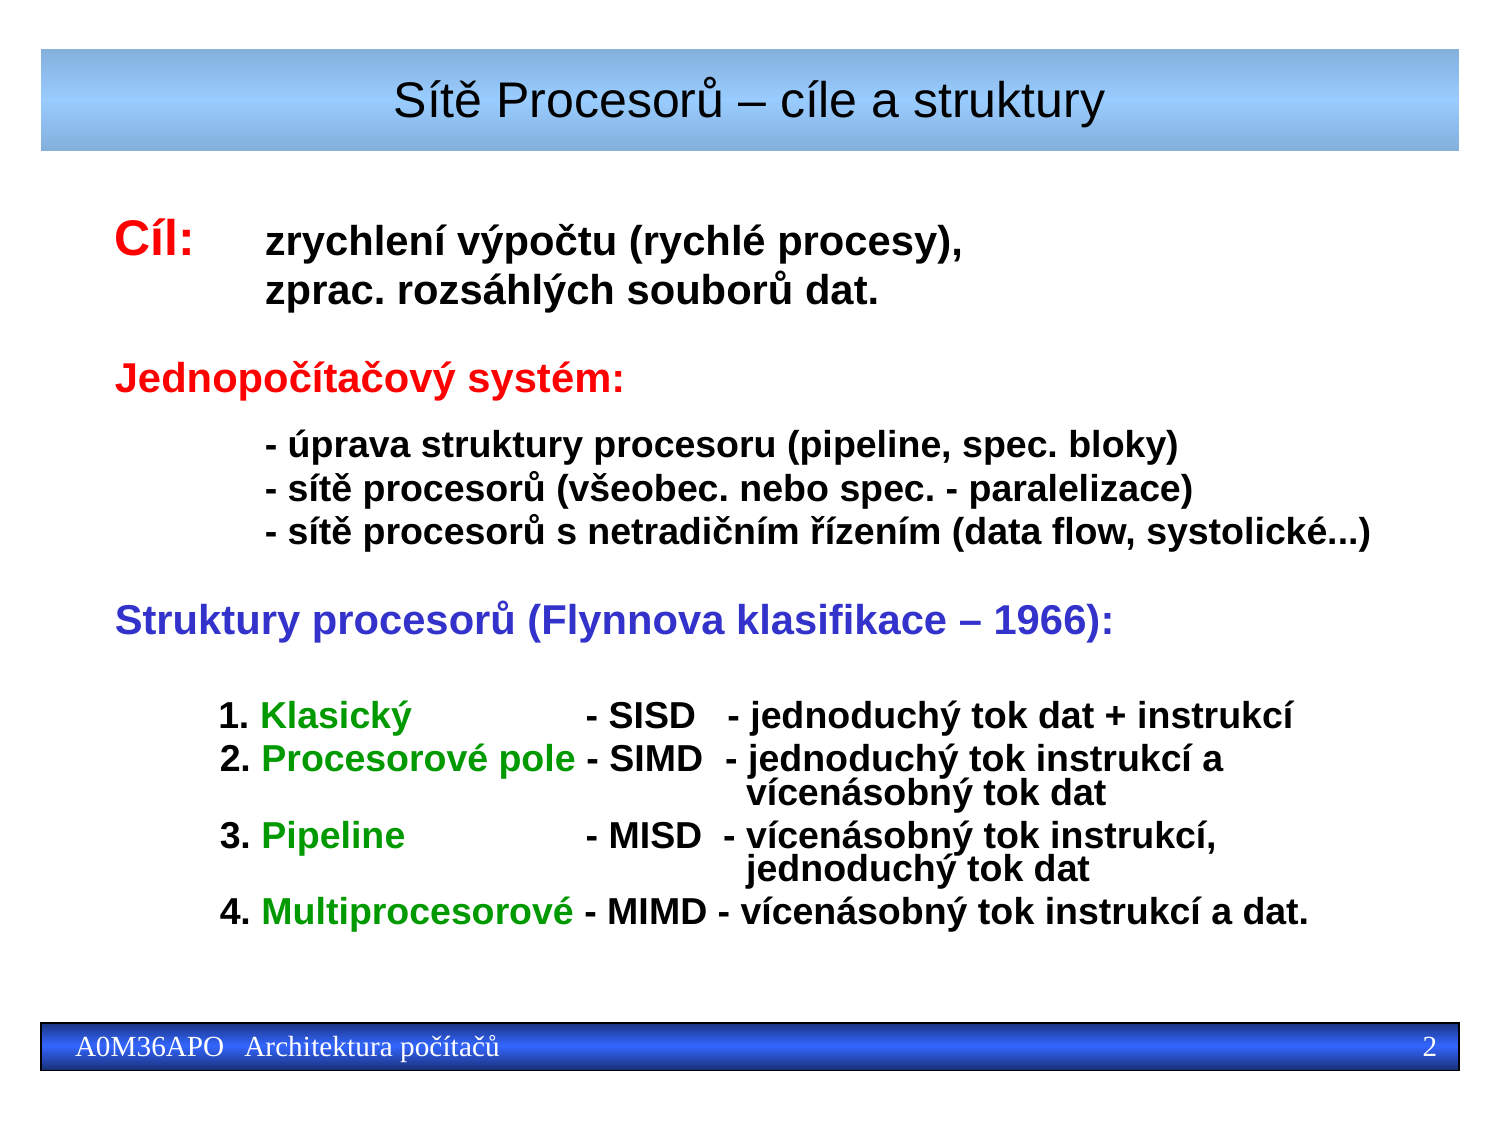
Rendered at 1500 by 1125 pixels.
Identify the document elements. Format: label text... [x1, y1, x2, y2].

text_box Cíl: zrychlení výpočtu (rychlé procesy), zprac. rozsáhlých souborů dat. Jednopočítačový systém: - úprava struktury procesoru (pipeline, spec. bloky) - sítě procesorů (všeobec. nebo spec. - paralelizace) - sítě procesorů s netradičním řízením (data flow, systolické...) Struktury procesorů (Flynnova klasifikace – 1966): 1. Klasický - SISD - jednoduchý tok dat + instrukcí 2. Procesorové pole - SIMD - jednoduchý tok instrukcí a vícenásobný tok dat 3. Pipeline - MISD - vícenásobný tok instrukcí, jednoduchý tok dat 4. Multiprocesorové - MIMD - vícenásobný tok instrukcí a dat. [99, 212, 1413, 1038]
title Sítě Procesorů – cíle a struktury [41, 49, 1459, 151]
